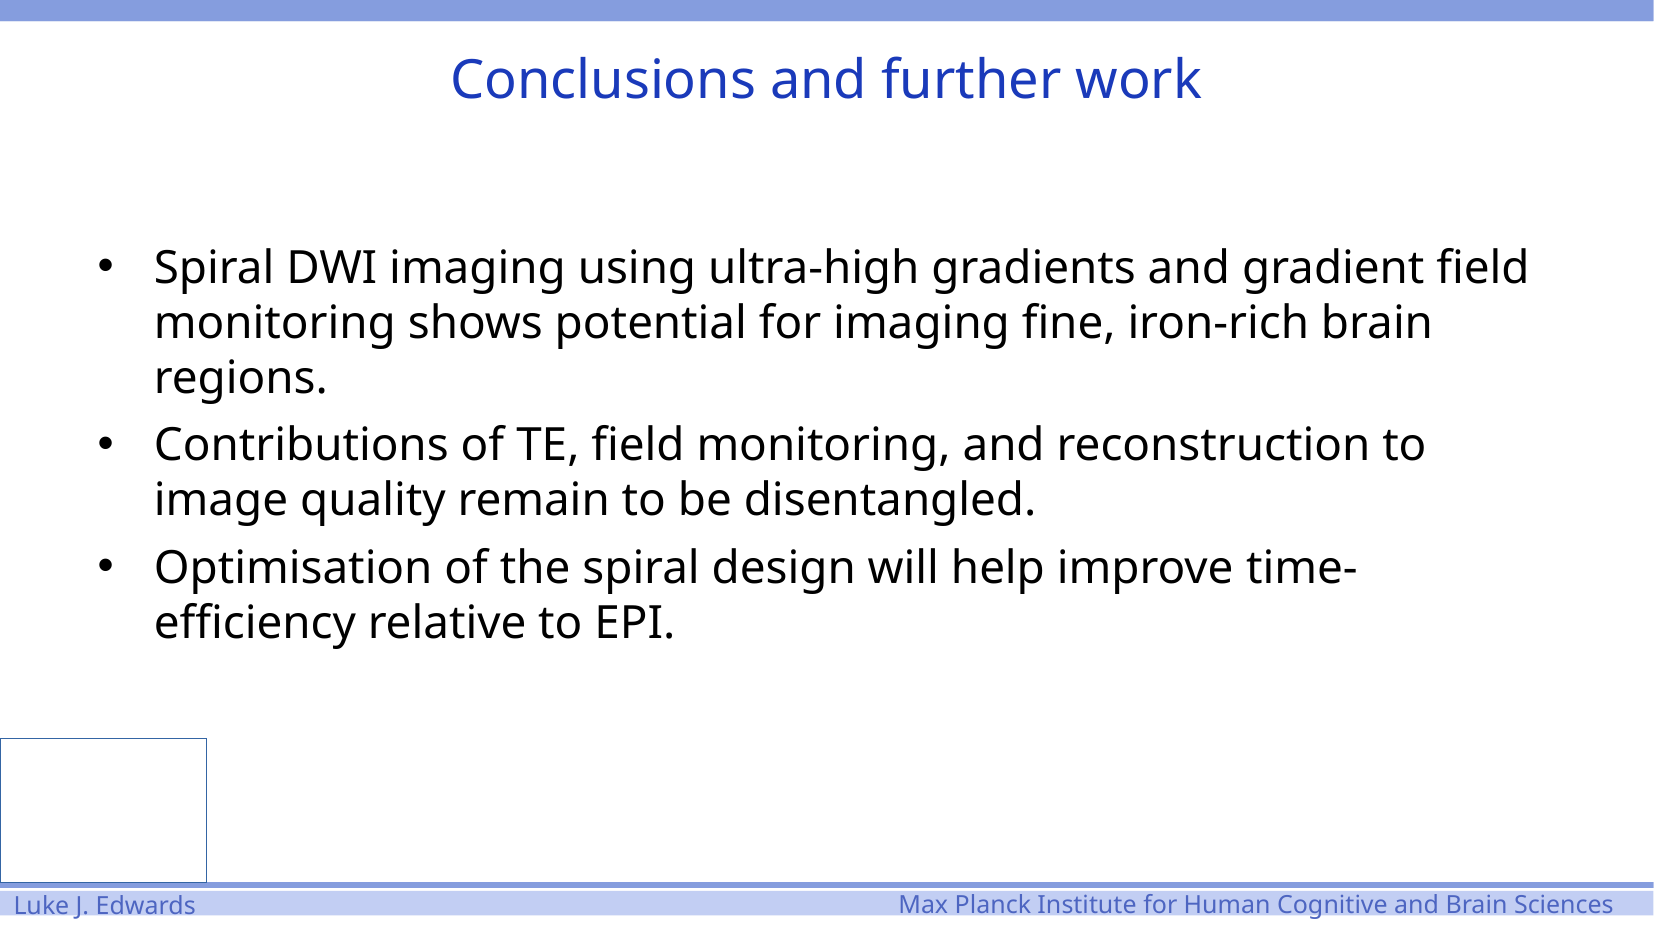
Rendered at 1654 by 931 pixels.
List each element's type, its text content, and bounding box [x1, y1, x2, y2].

title Conclusions and further work [82, 37, 1571, 166]
list Spiral DWI imaging using ultra-high gradients and gradient field monitoring shows potential for imaging fine, iron-rich brain regions. Contributions of TE, field monitoring, and reconstruction to image quality remain to be disentangled. Optimisation of the spiral design will help improve time-efficiency relative to EPI. [82, 229, 1571, 656]
